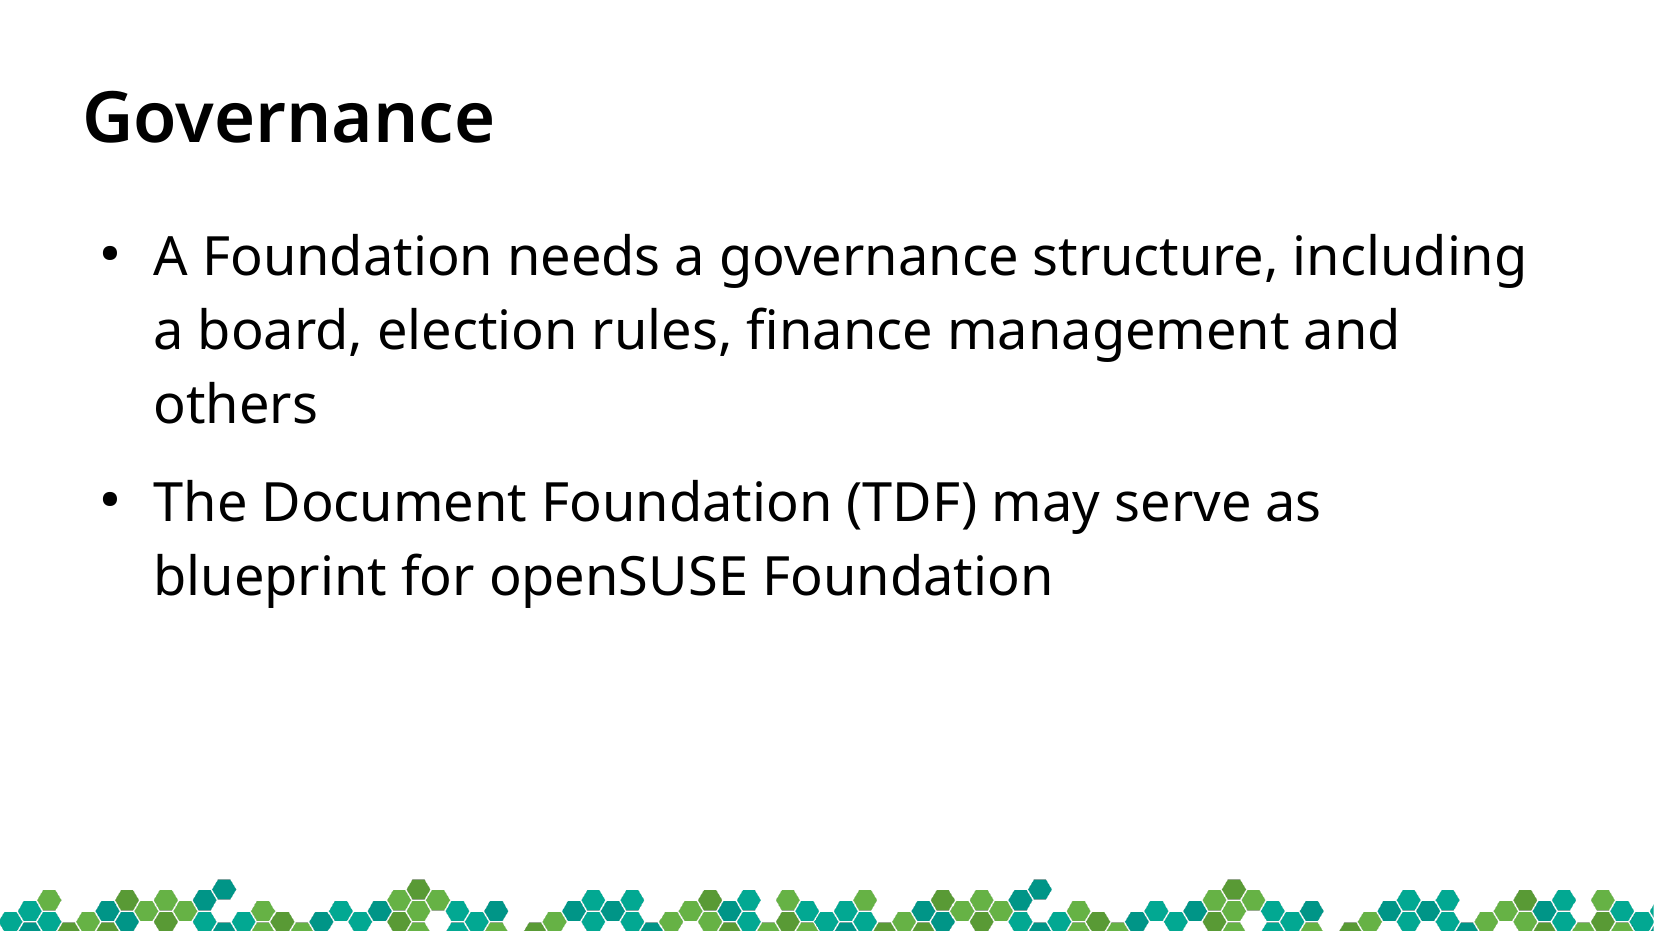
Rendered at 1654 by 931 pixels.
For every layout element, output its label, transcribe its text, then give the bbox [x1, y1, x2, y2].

list A Foundation needs a governance structure, including a board, election rules, finance management and others The Document Foundation (TDF) may serve as blueprint for openSUSE Foundation [82, 217, 1571, 758]
picture [0, 871, 1654, 931]
title Governance [82, 37, 1571, 193]
